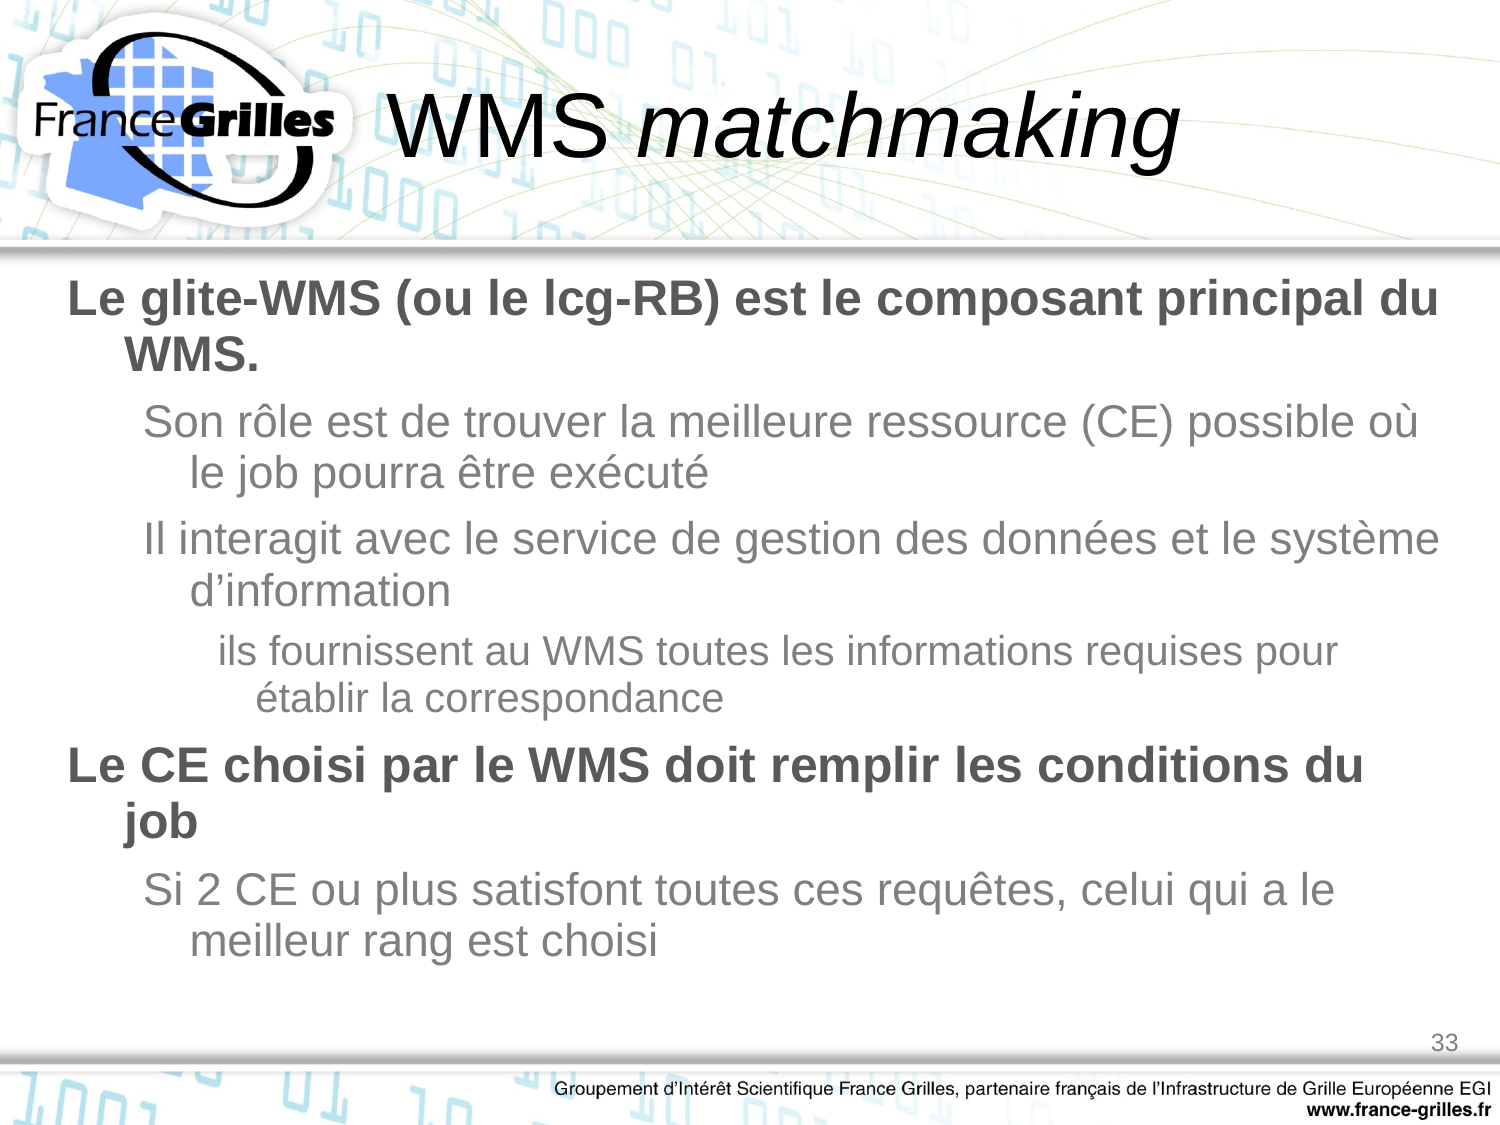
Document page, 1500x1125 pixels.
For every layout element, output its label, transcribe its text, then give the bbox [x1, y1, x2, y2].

title WMS matchmaking [372, 7, 1459, 244]
picture [0, 0, 1500, 1125]
list Le glite-WMS (ou le lcg-RB) est le composant principal du WMS. Son rôle est de trouver la meilleure ressource (CE) possible où le job pourra être exécuté Il interagit avec le service de gestion des données et le système d’information ils fournissent au WMS toutes les informations requises pour établir la correspondance Le CE choisi par le WMS doit remplir les conditions du job Si 2 CE ou plus satisfont toutes ces requêtes, celui qui a le meilleur rang est choisi [53, 262, 1459, 1055]
